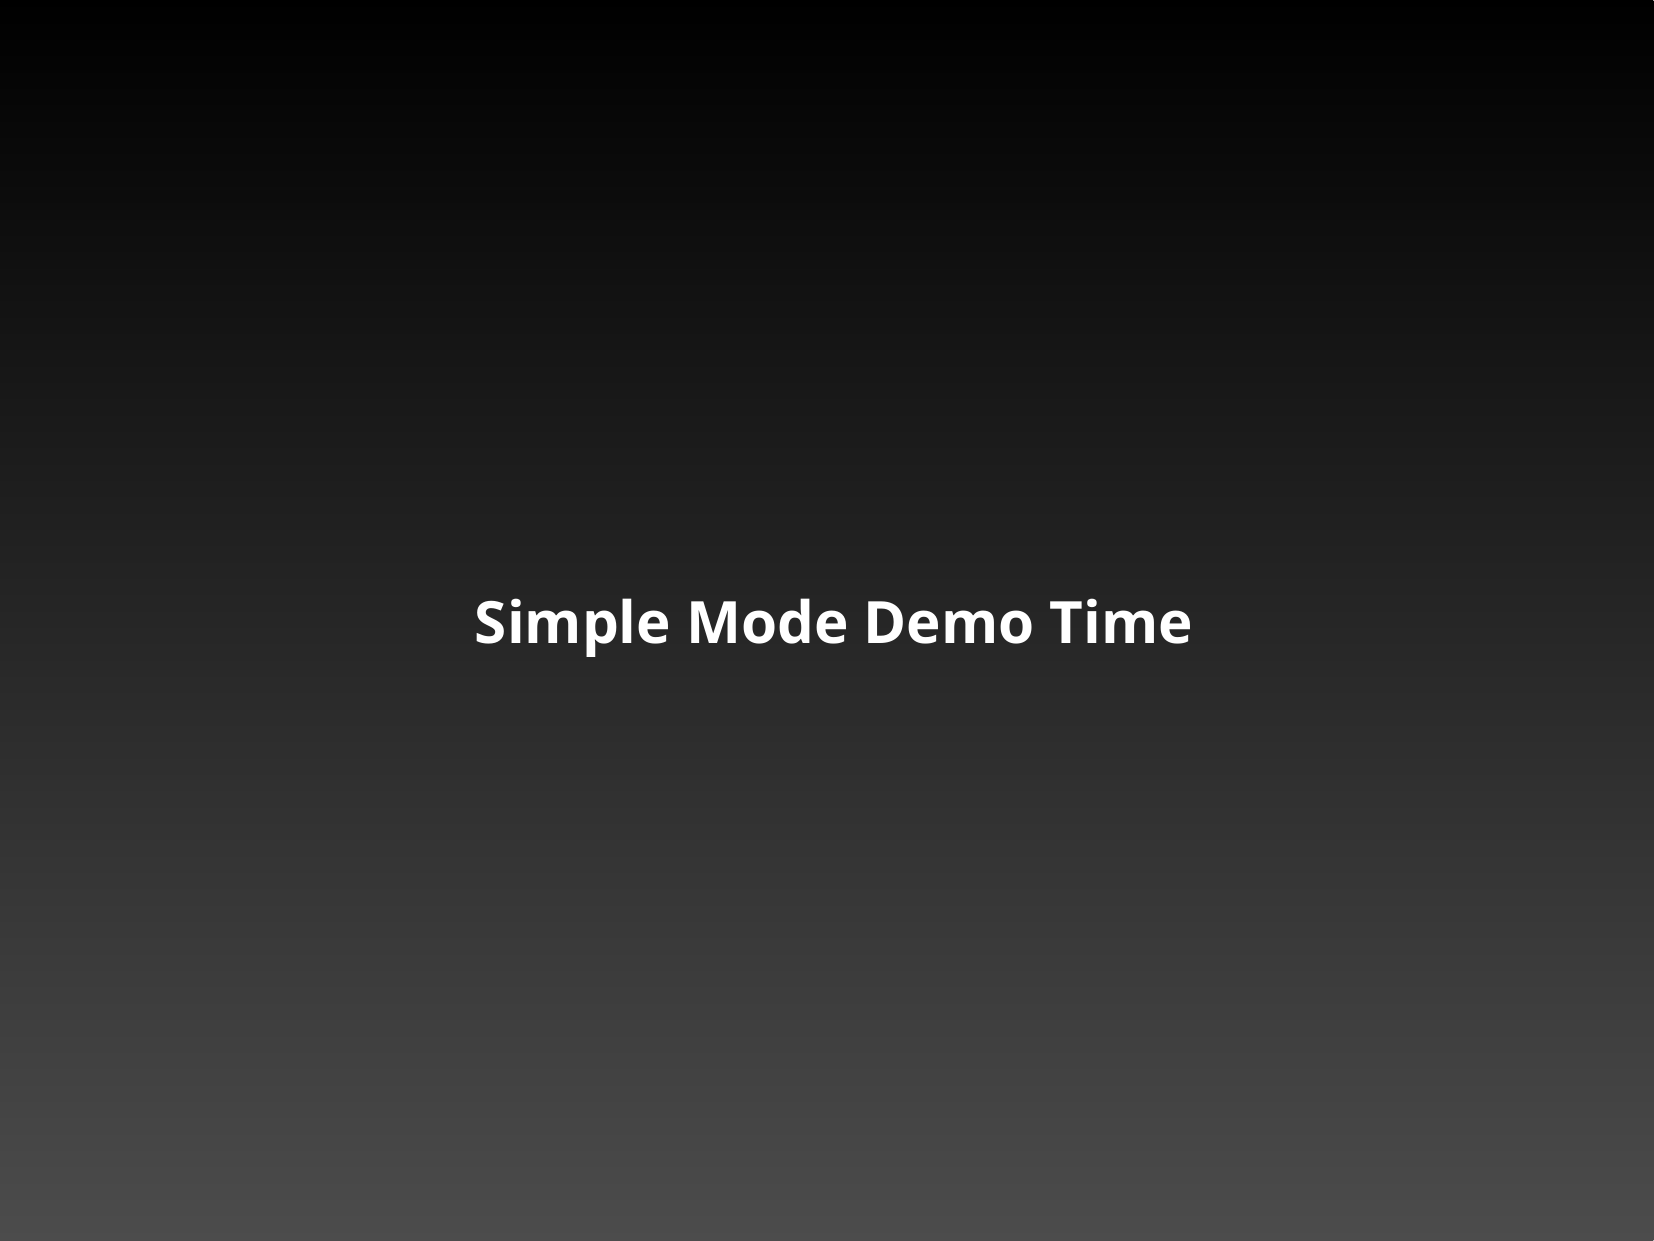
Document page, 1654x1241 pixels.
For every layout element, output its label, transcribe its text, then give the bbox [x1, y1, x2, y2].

text_box Simple Mode Demo Time [475, 581, 1179, 659]
